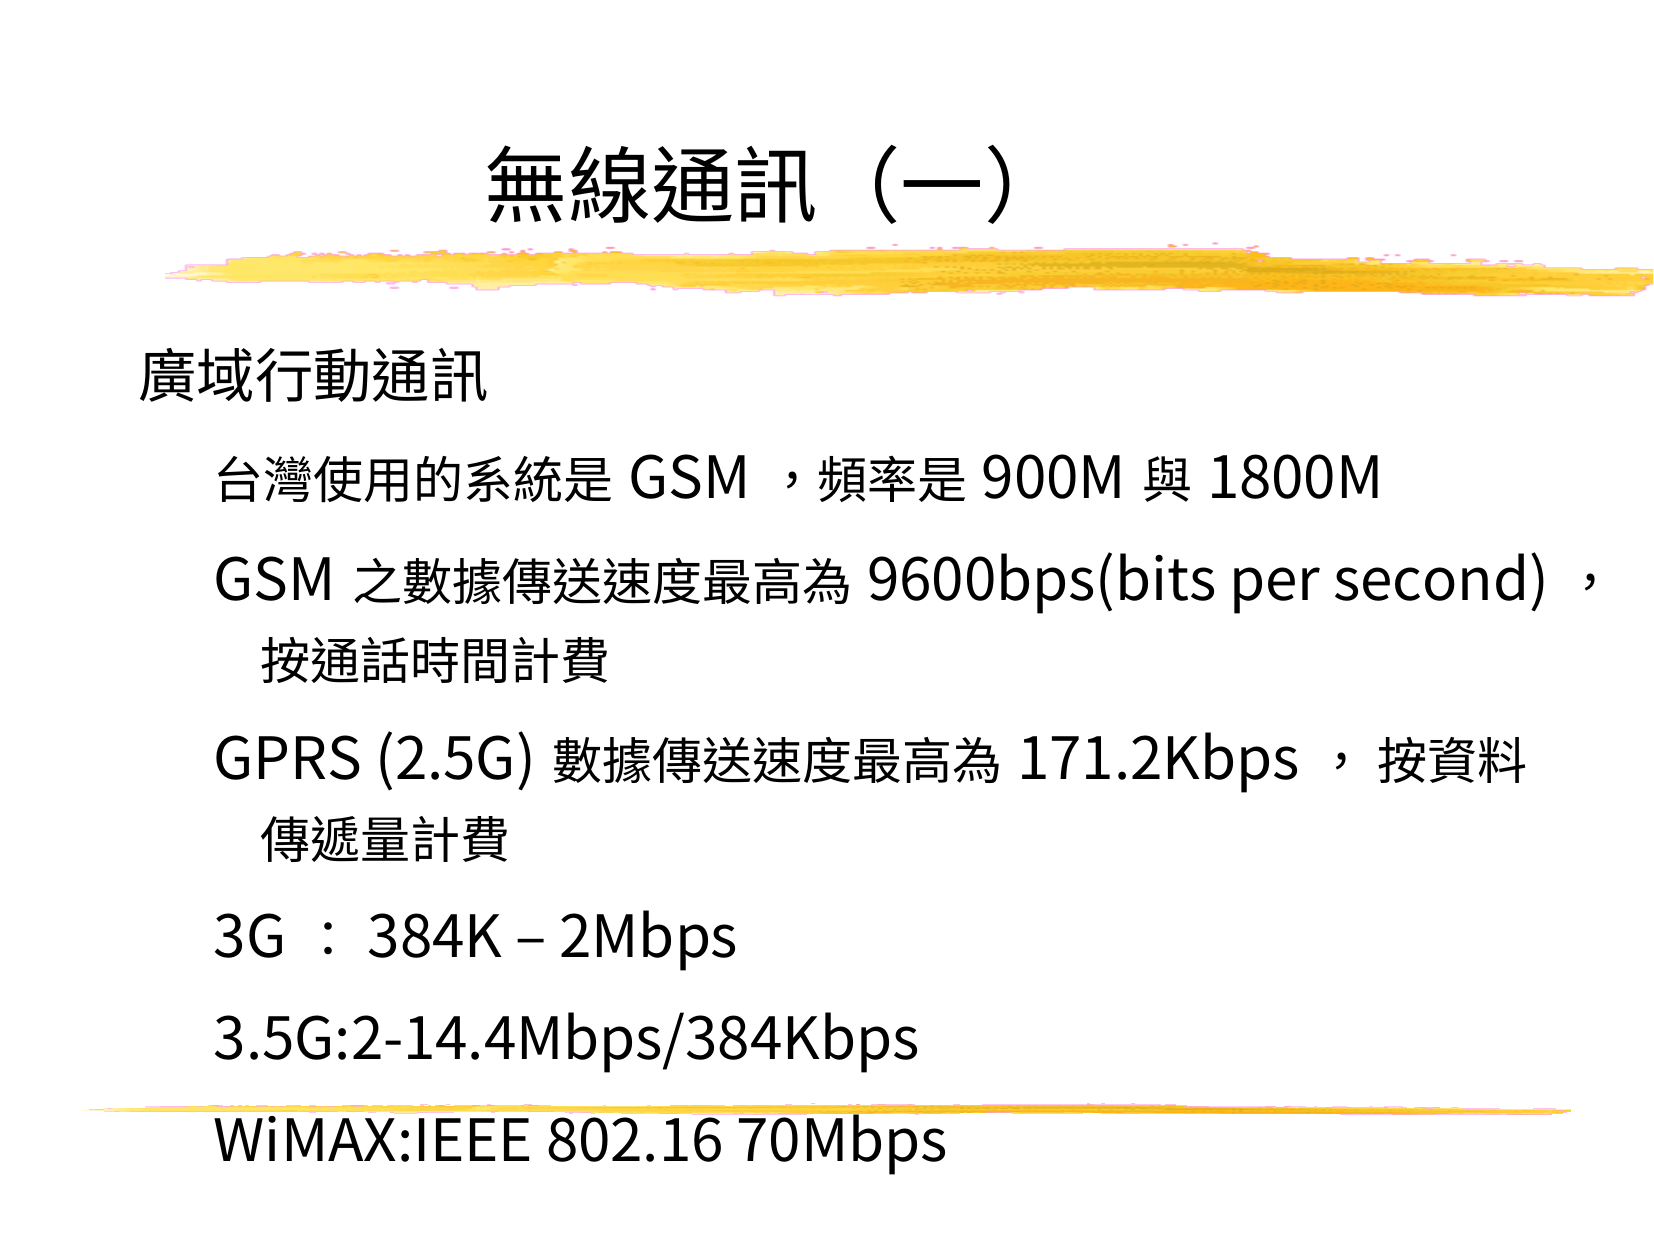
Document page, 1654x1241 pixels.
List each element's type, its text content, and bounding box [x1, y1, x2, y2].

picture [82, 1102, 1571, 1117]
list 廣域行動通訊 台灣使用的系統是GSM，頻率是900M與1800M GSM之數據傳送速度最高為9600bps(bits per second)，按通話時間計費 GPRS (2.5G)數據傳送速度最高為171.2Kbps， 按資料傳遞量計費 3G：384K – 2Mbps 3.5G:2-14.4Mbps/384Kbps WiMAX:IEEE 802.16 70Mbps [124, 316, 1593, 1077]
title 無線通訊（一） [73, 25, 1479, 249]
picture [165, 237, 1654, 308]
